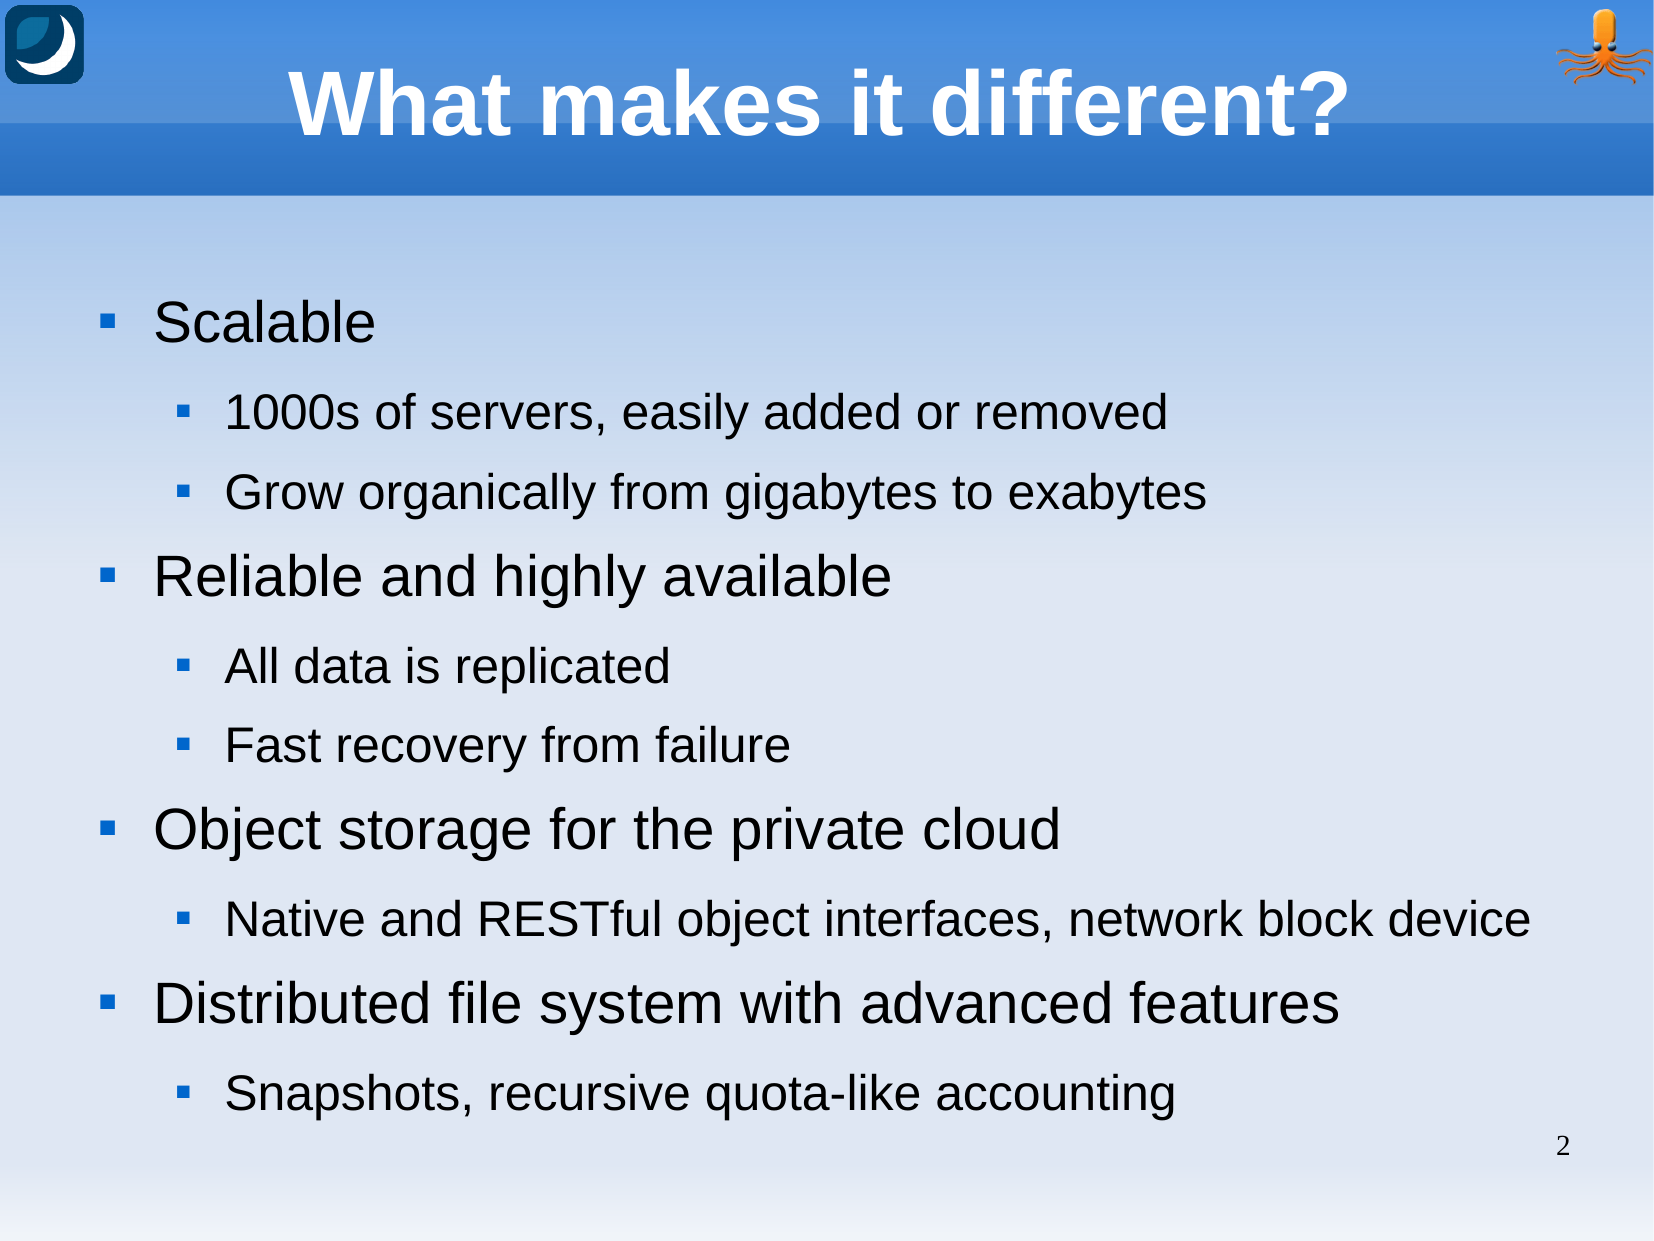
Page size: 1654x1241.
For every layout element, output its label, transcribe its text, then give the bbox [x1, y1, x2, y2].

title What makes it different? [76, 0, 1565, 208]
picture [0, 0, 1654, 1241]
list Scalable 1000s of servers, easily added or removed Grow organically from gigabytes to exabytes Reliable and highly available All data is replicated Fast recovery from failure Object storage for the private cloud Native and RESTful object interfaces, network block device Distributed file system with advanced features Snapshots, recursive quota-like accounting [82, 290, 1571, 1122]
